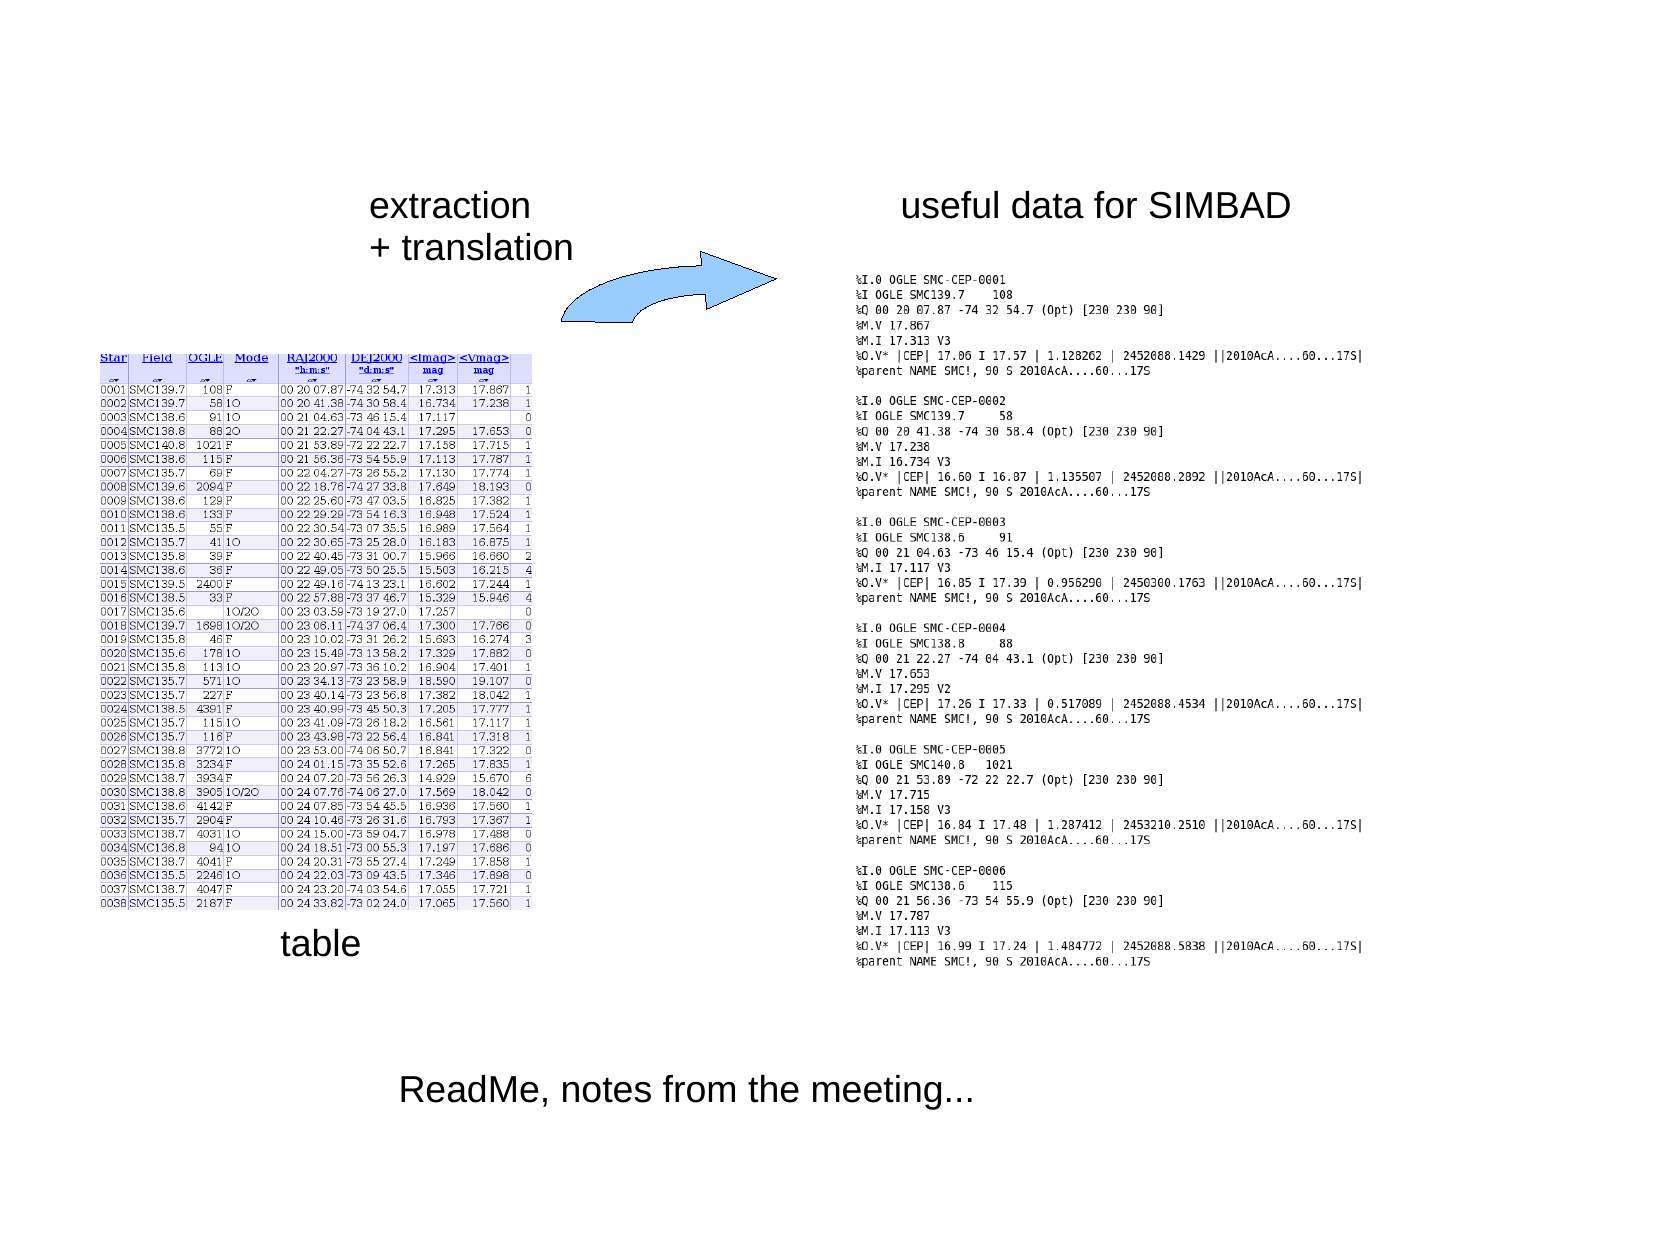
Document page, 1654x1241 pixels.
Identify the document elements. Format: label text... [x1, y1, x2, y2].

text_box ReadMe, notes from the meeting... [383, 1060, 1093, 1118]
picture [856, 265, 1428, 985]
picture [100, 354, 532, 910]
text_box extraction + translation [354, 177, 621, 276]
text_box useful data for SIMBAD [885, 177, 1359, 234]
text_box table [265, 915, 414, 1015]
text_box [561, 251, 777, 323]
